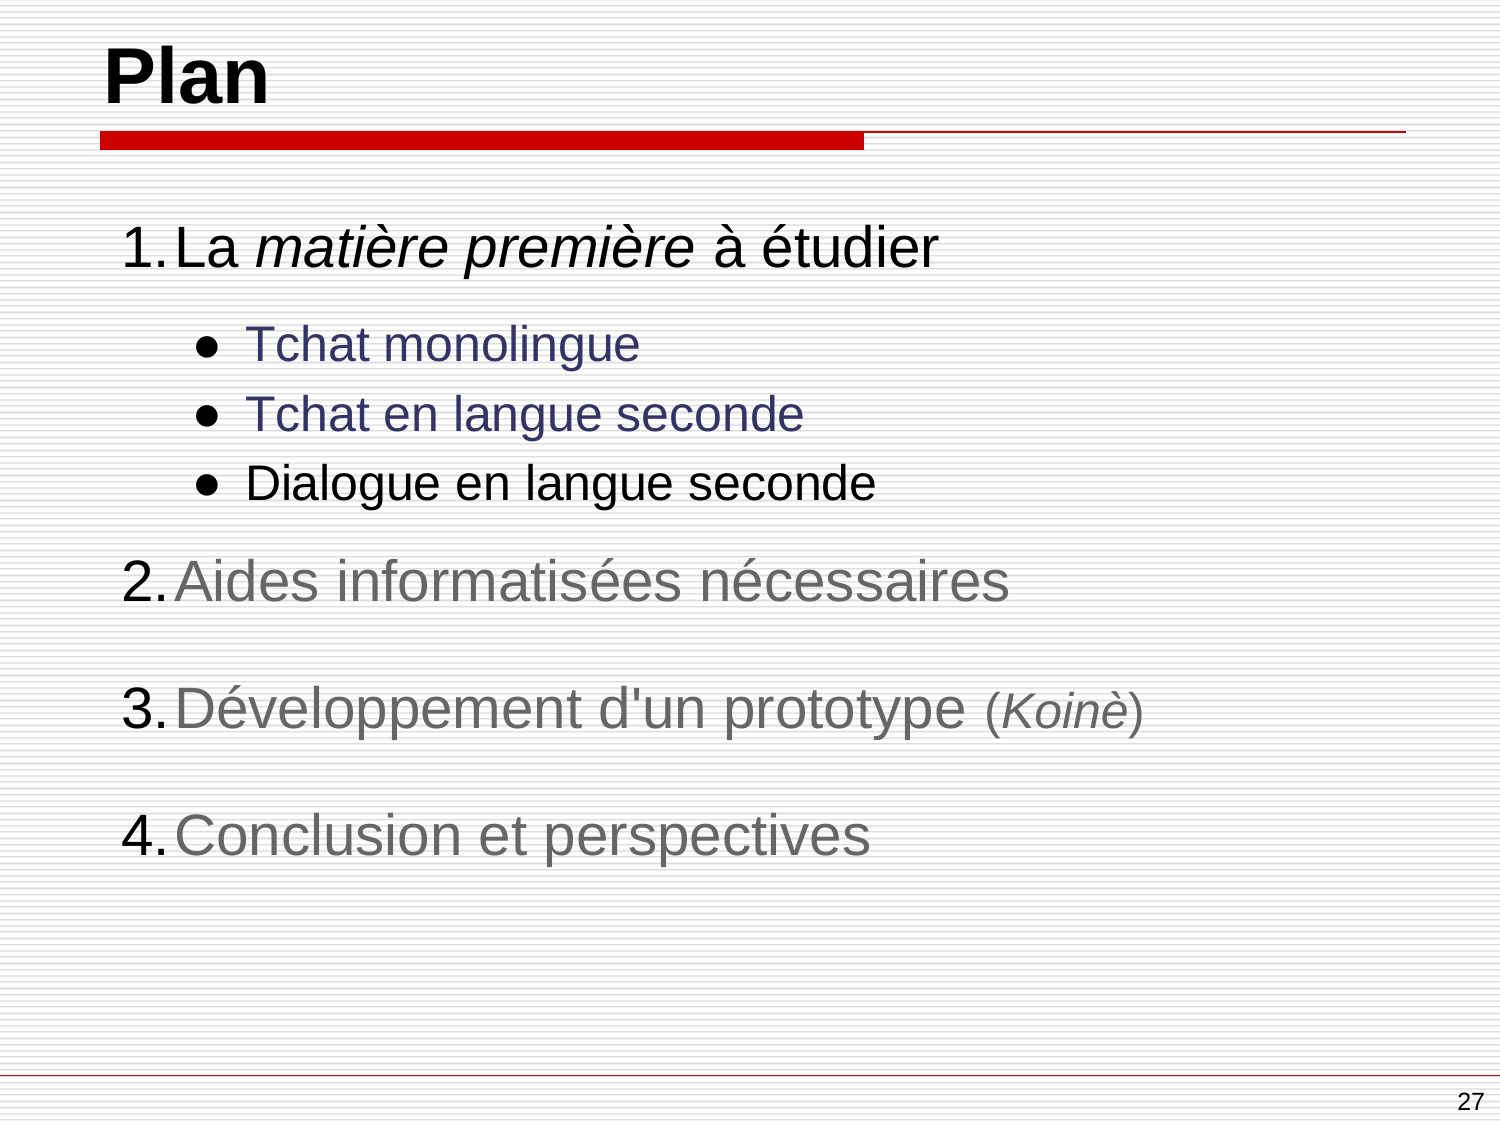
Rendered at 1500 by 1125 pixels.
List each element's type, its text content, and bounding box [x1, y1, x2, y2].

picture [0, 1076, 1500, 1125]
title Plan [88, 24, 1418, 129]
picture [0, 0, 1500, 1075]
list La matière première à étudier Tchat monolingue Tchat en langue seconde Dialogue en langue seconde Aides informatisées nécessaires Développement d'un prototype (Koinè) Conclusion et perspectives [88, 206, 1418, 1045]
